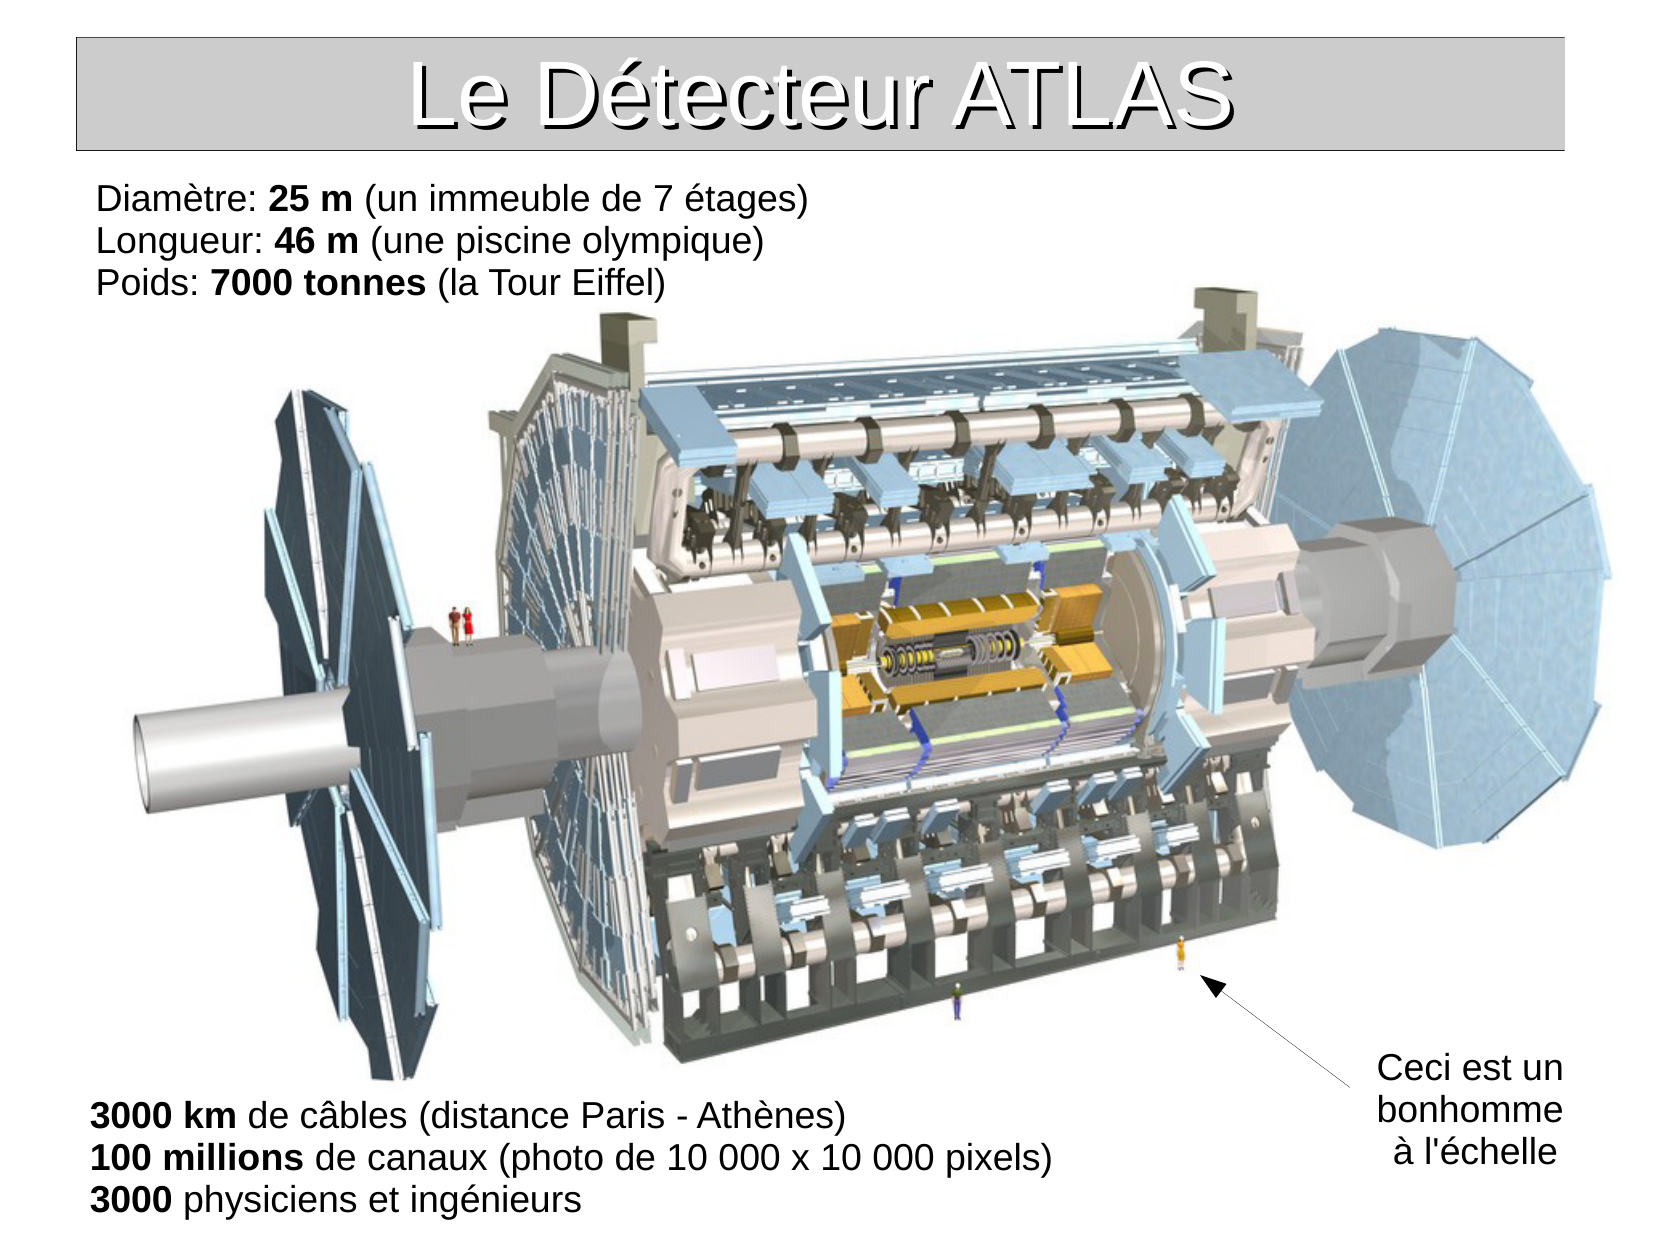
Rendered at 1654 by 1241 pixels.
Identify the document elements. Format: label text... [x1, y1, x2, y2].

title Le Détecteur ATLAS [76, 37, 1565, 151]
text_box 3000 km de câbles (distance Paris - Athènes) 100 millions de canaux (photo de 10 000 x 10 000 pixels) 3000 physiciens et ingénieurs [75, 1087, 1613, 1229]
text_box Ceci est un bonhomme à l'échelle [1361, 1039, 1590, 1087]
text_box Diamètre: 25 m (un immeuble de 7 étages) Longueur: 46 m (une piscine olympique) Poids: 7000 tonnes (la Tour Eiffel) [80, 169, 970, 316]
picture [122, 281, 1619, 1094]
